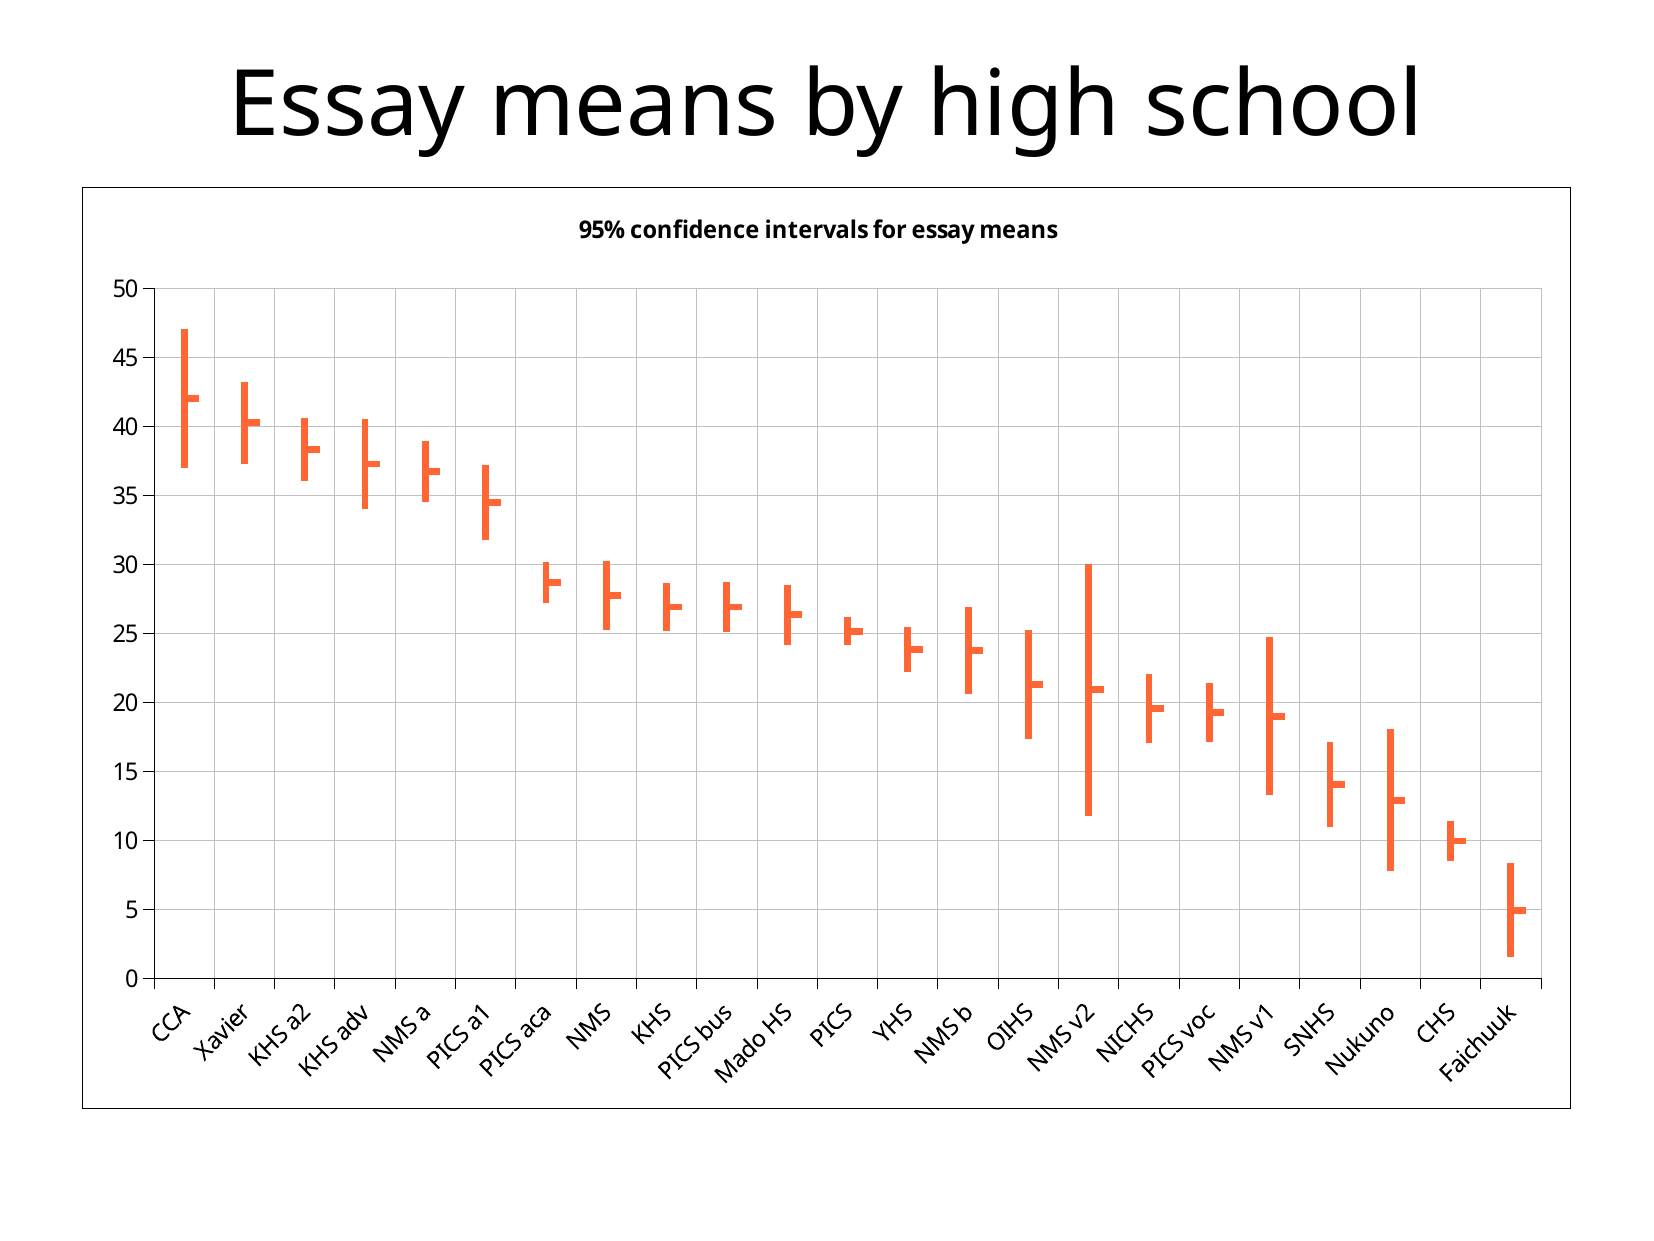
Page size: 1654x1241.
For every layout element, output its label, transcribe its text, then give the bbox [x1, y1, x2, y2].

title Essay means by high school [82, 44, 1571, 156]
chart [82, 187, 1571, 1109]
